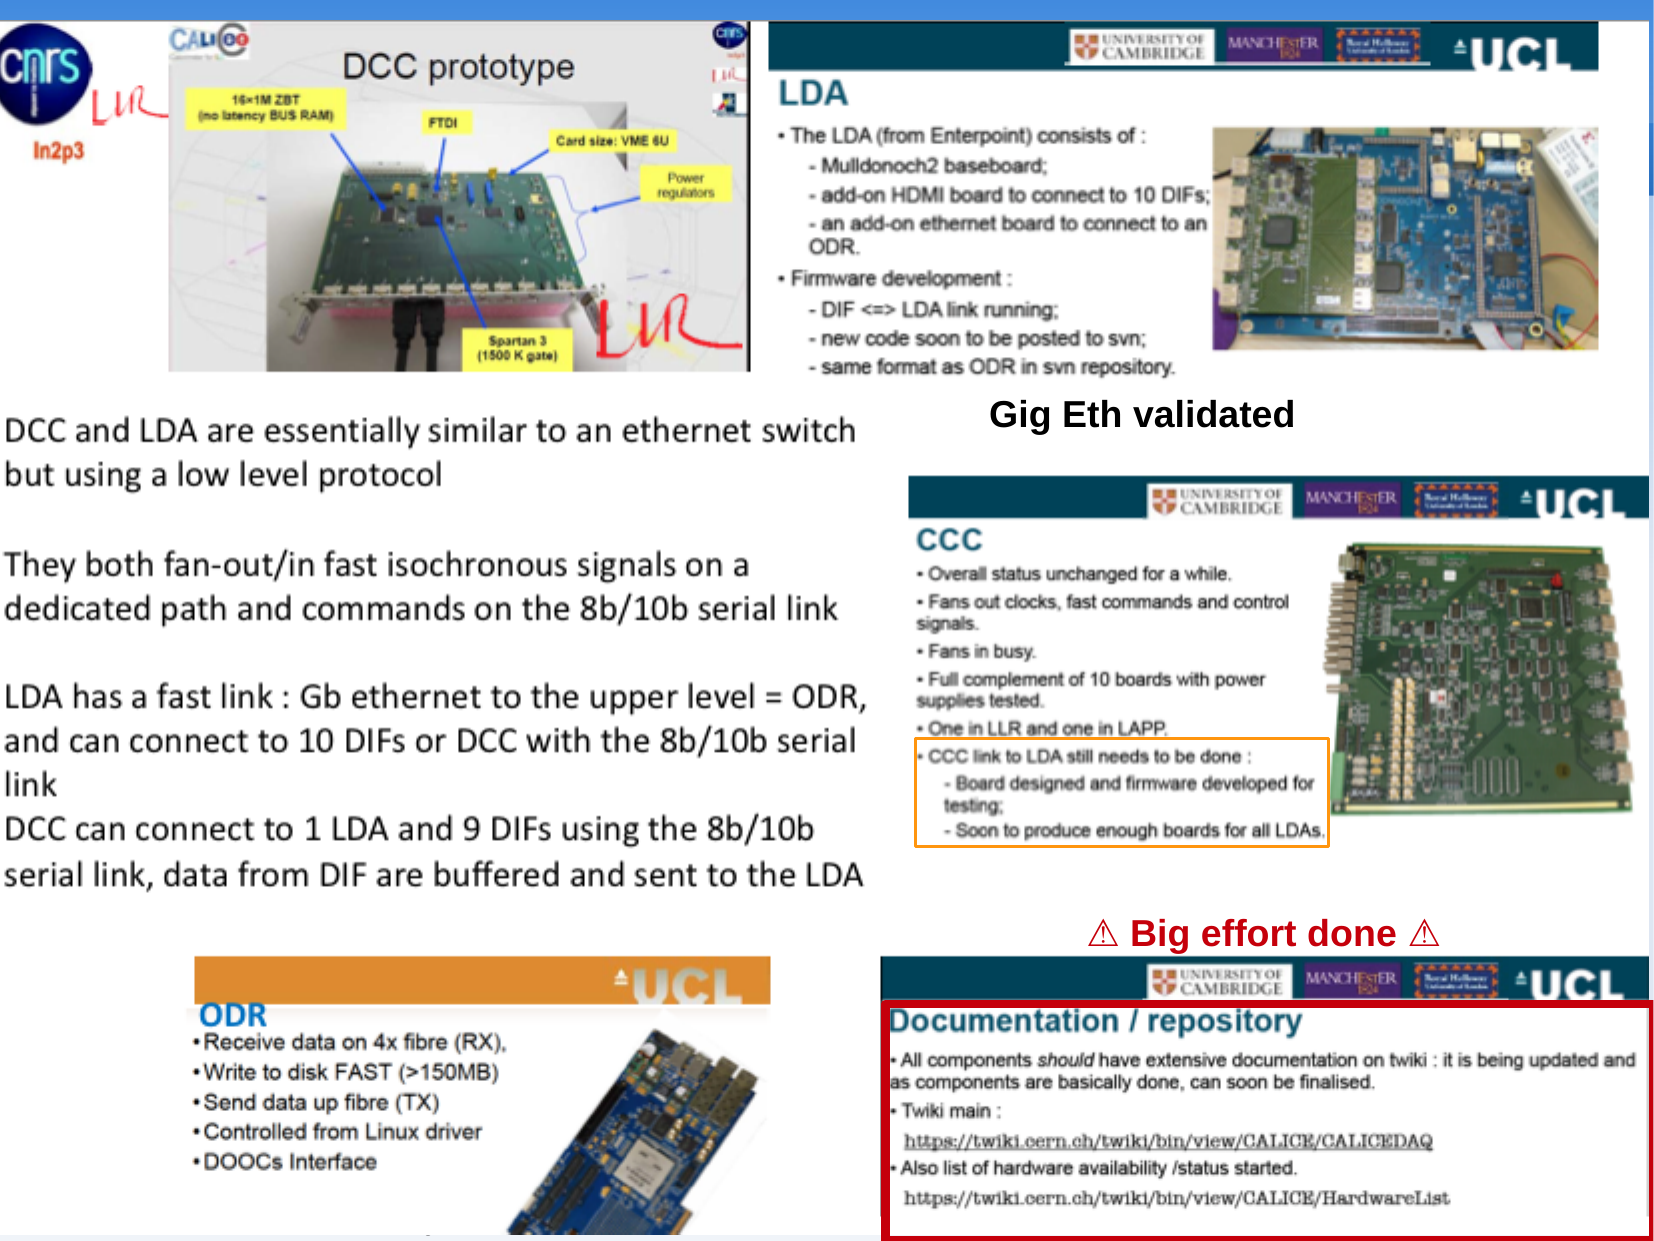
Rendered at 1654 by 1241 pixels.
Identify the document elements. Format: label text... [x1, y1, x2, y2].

text_box ⚠ Big effort done ⚠ [1071, 904, 1456, 962]
text_box Gig Eth validated [974, 386, 1311, 443]
picture [890, 1008, 1649, 1236]
picture [0, 0, 1654, 1241]
